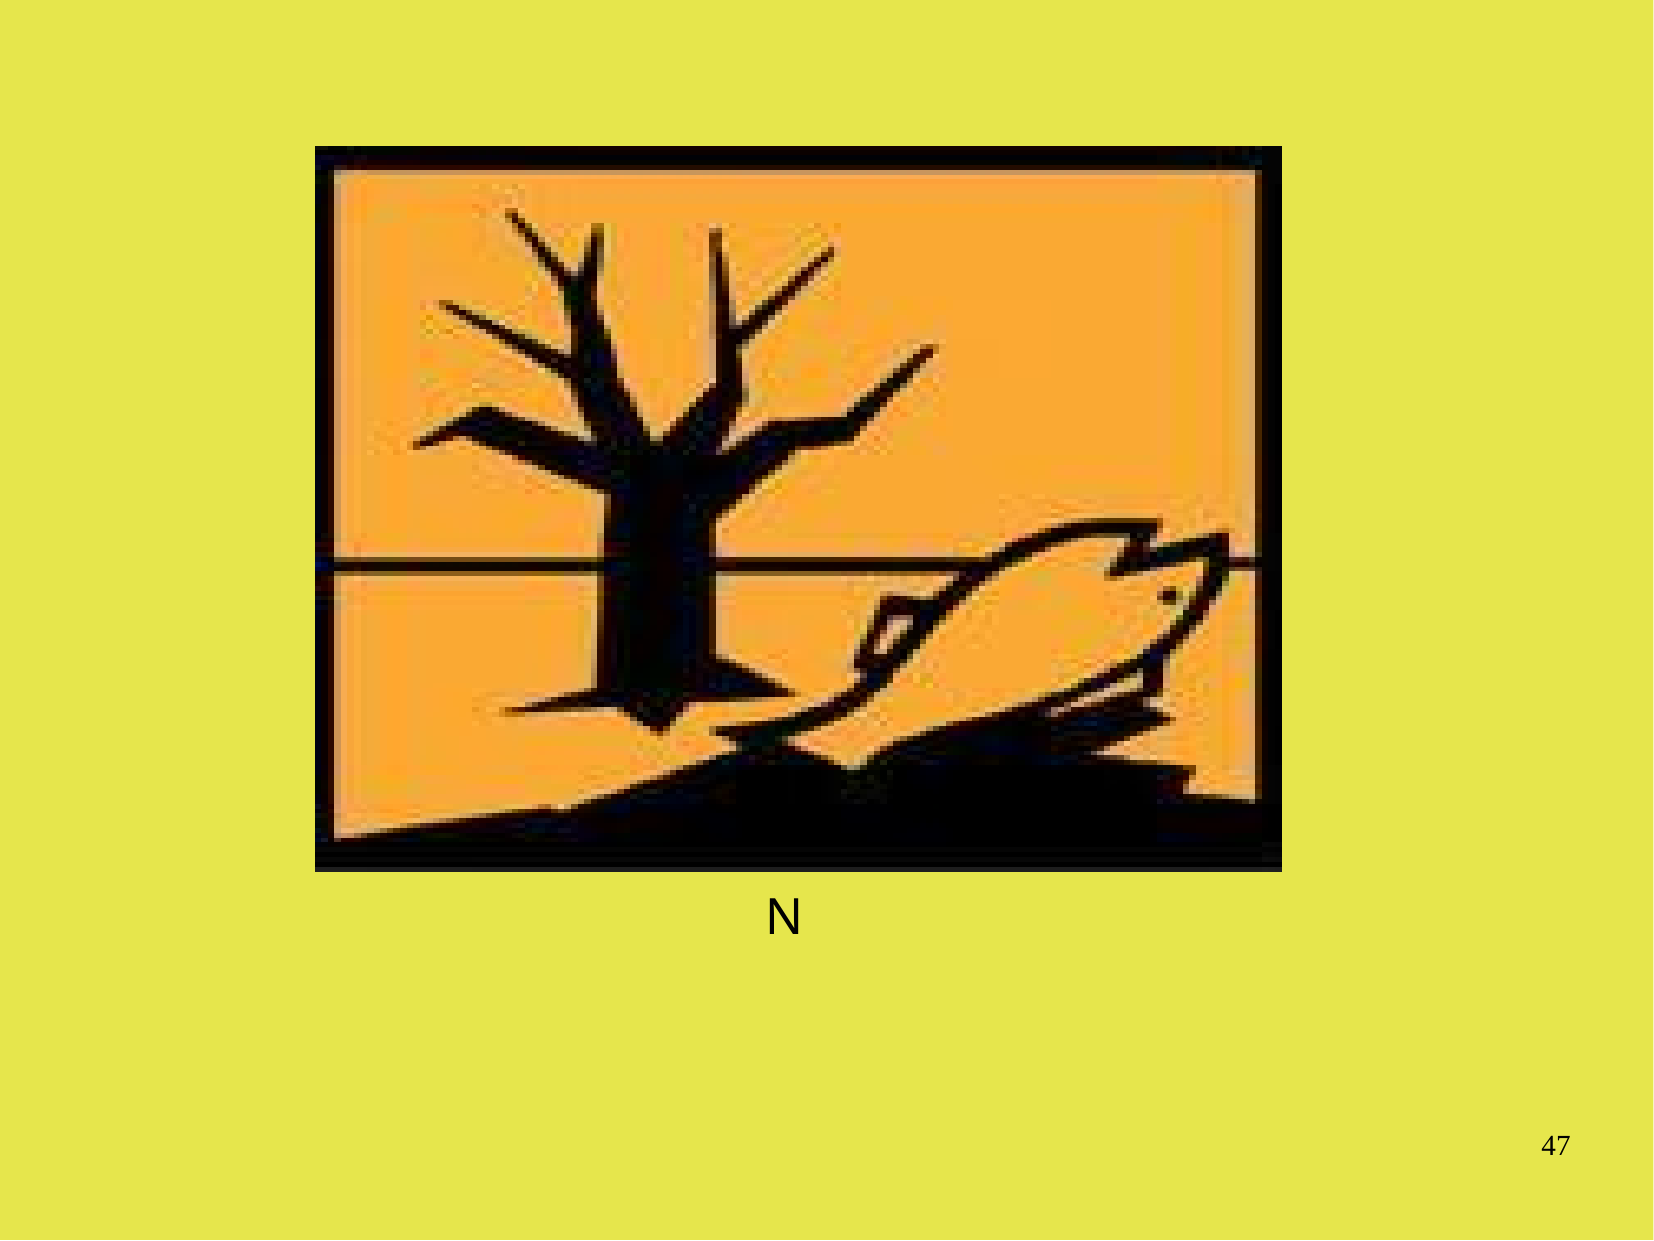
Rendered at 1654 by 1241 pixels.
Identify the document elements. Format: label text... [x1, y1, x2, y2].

picture [315, 146, 1282, 872]
text_box N [750, 873, 838, 958]
